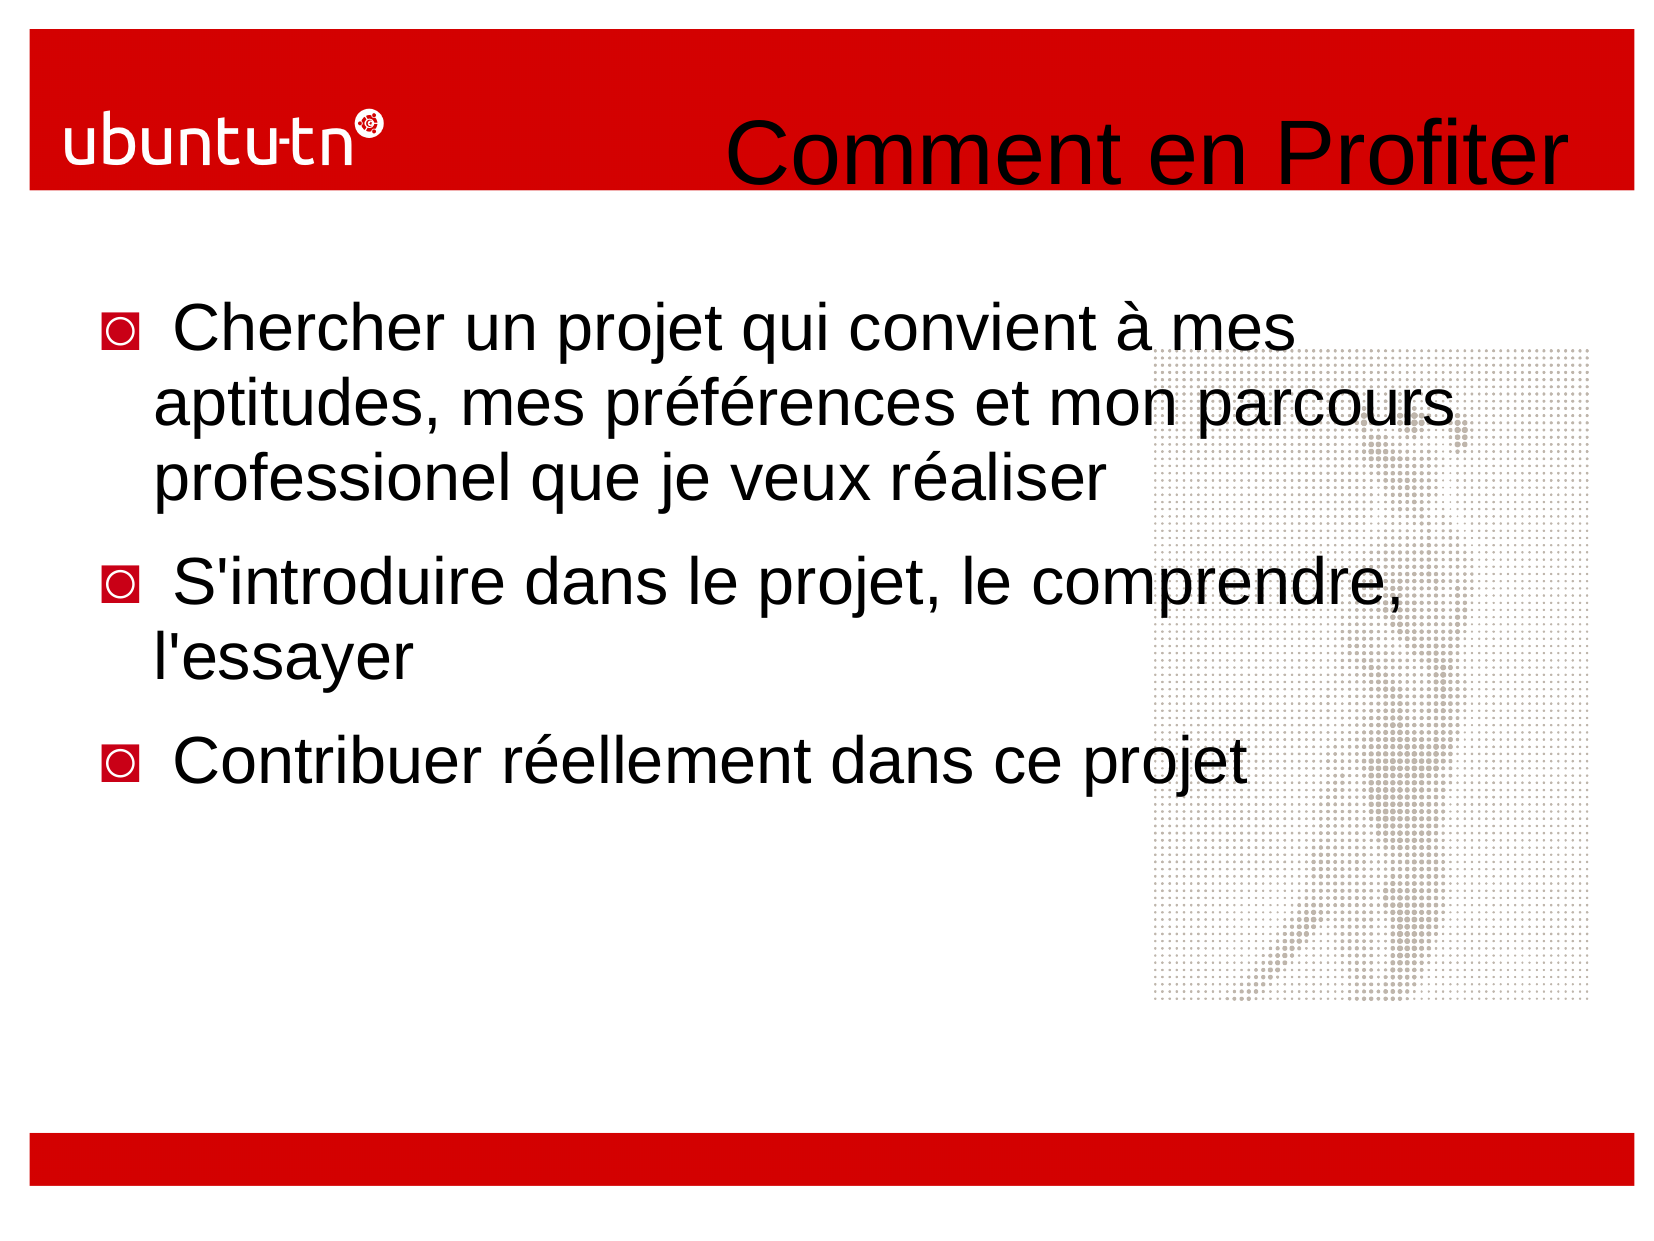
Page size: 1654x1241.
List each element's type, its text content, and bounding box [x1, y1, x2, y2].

picture [29, 29, 1635, 1241]
title Comment en Profiter [82, 56, 1571, 250]
list Chercher un projet qui convient à mes aptitudes, mes préférences et mon parcours professionel que je veux réaliser S'introduire dans le projet, le comprendre, l'essayer Contribuer réellement dans ce projet [82, 290, 1571, 1109]
